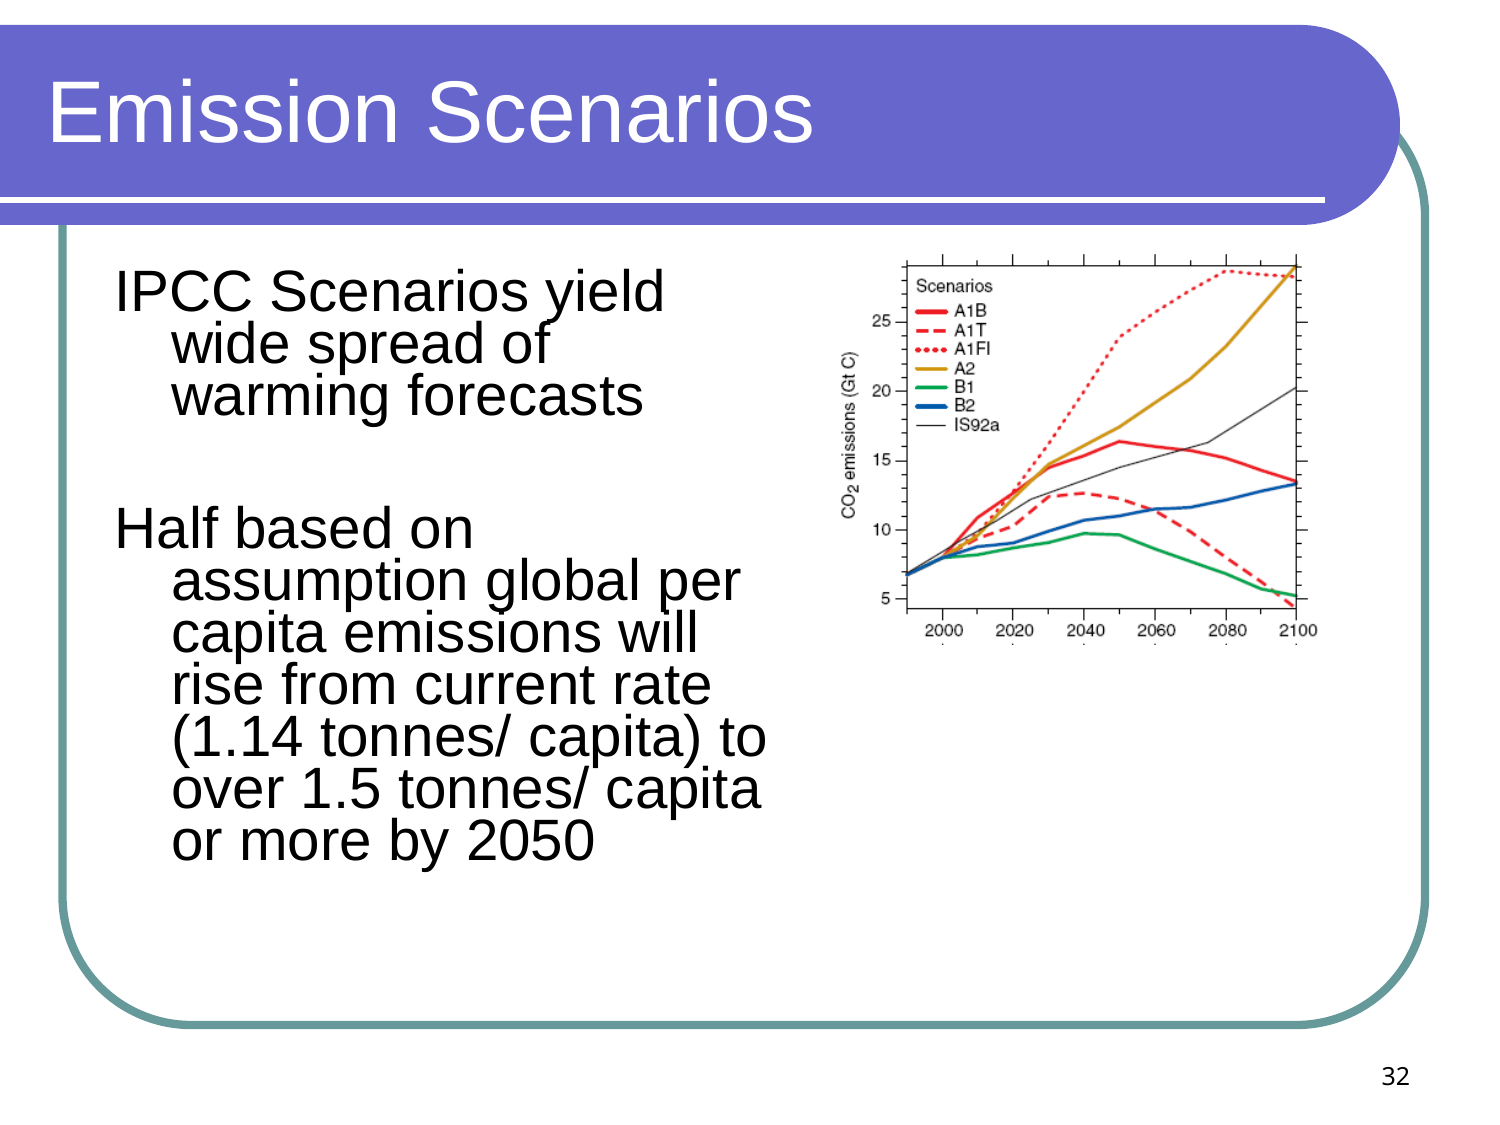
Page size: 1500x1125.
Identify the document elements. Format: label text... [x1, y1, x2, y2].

title Emission Scenarios [31, 37, 1347, 188]
list IPCC Scenarios yield wide spread of warming forecasts Half based on assumption global per capita emissions will rise from current rate (1.14 tonnes/ capita) to over 1.5 tonnes/ capita or more by 2050 [99, 262, 788, 994]
picture [812, 237, 1351, 645]
